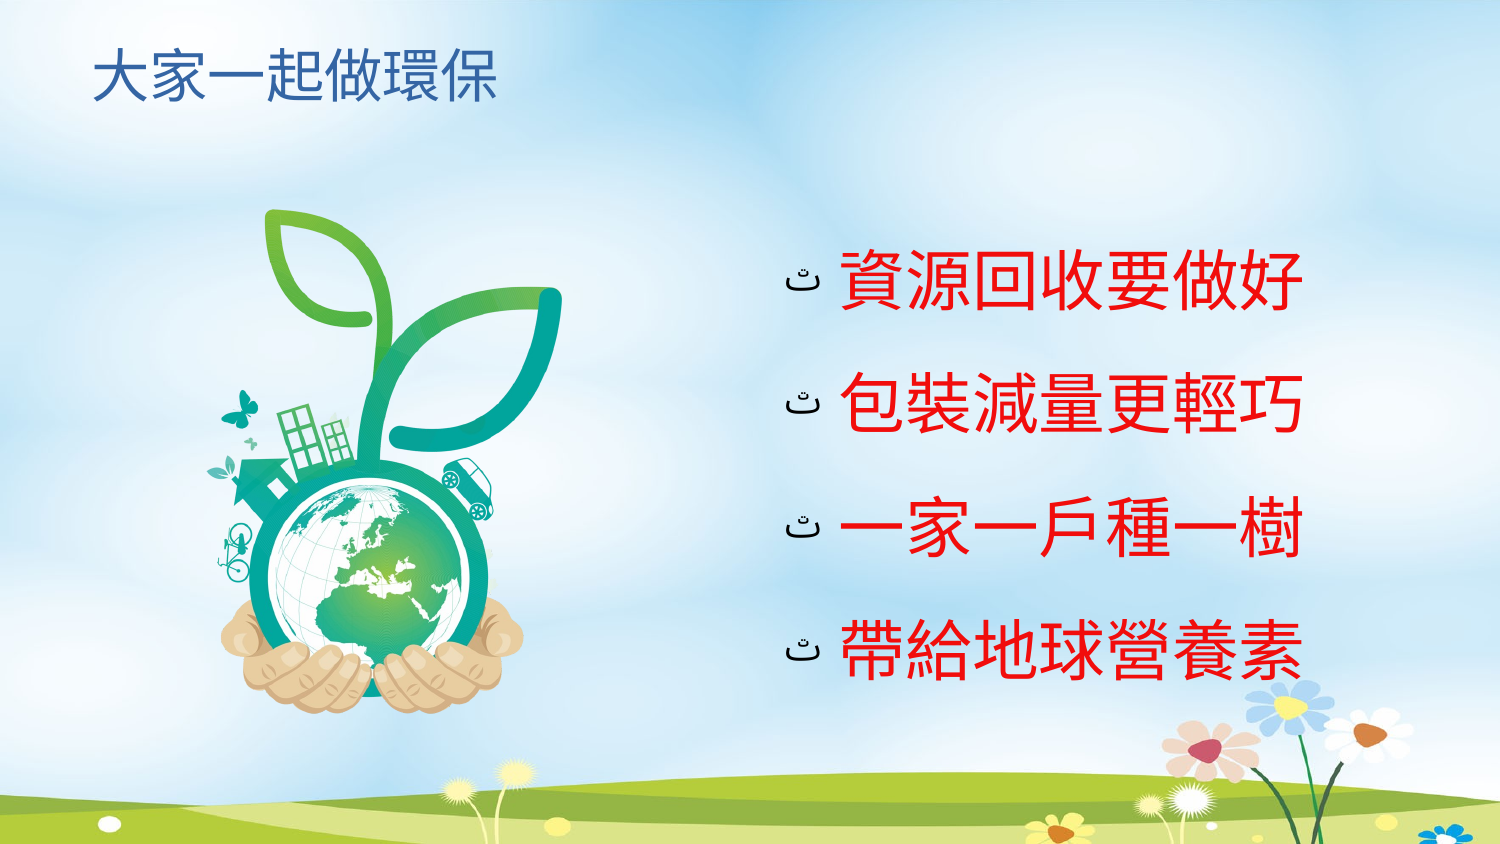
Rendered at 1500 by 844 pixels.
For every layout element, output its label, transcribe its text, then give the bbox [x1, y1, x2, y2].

picture [0, 0, 1500, 844]
title 大家一起做環保 [0, 0, 621, 89]
list 資源回收要做好 包裝減量更輕巧 一家一戶種一樹 帶給地球營養素 [767, 227, 1329, 718]
